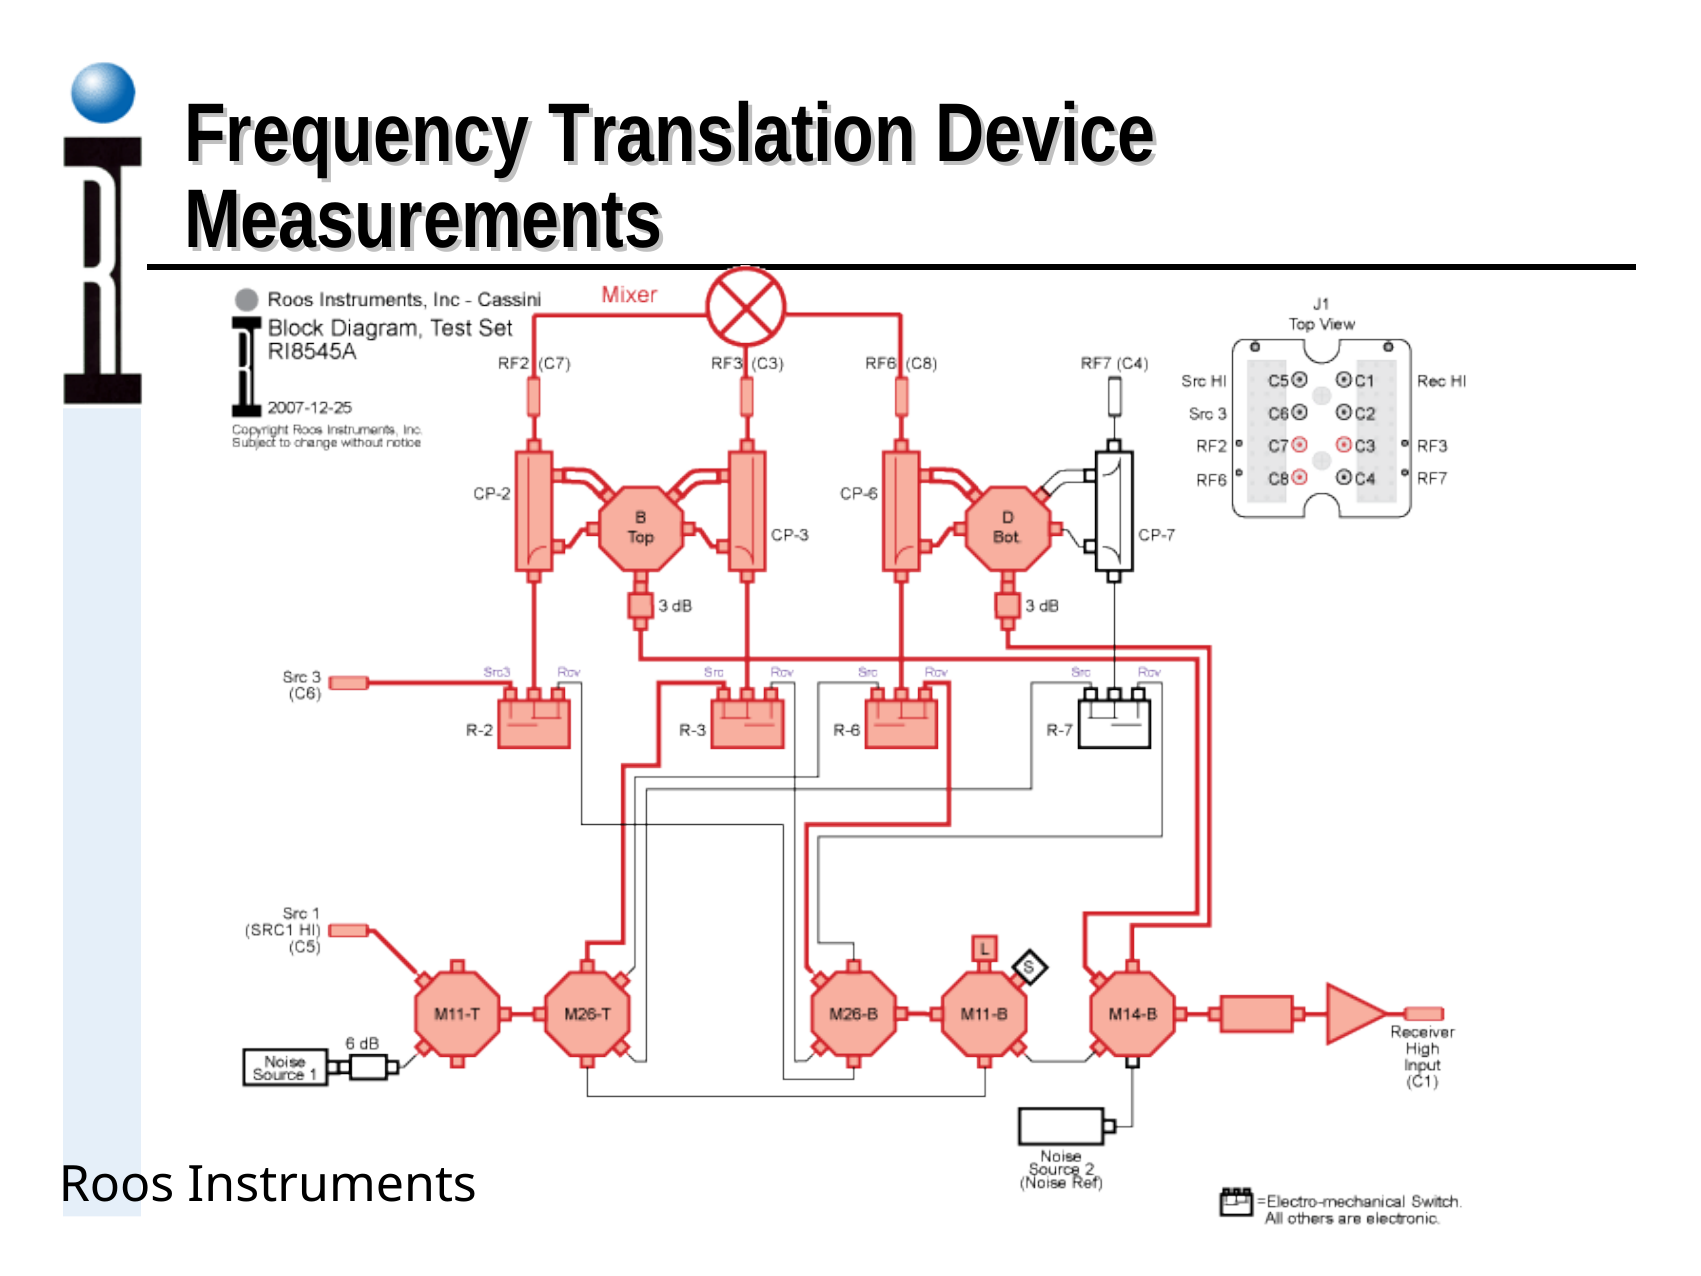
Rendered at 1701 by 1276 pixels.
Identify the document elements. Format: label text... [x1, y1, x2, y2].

picture [59, 58, 147, 411]
text_box Frequency Translation Device Measurements [184, 92, 1539, 280]
picture [231, 265, 1468, 1229]
